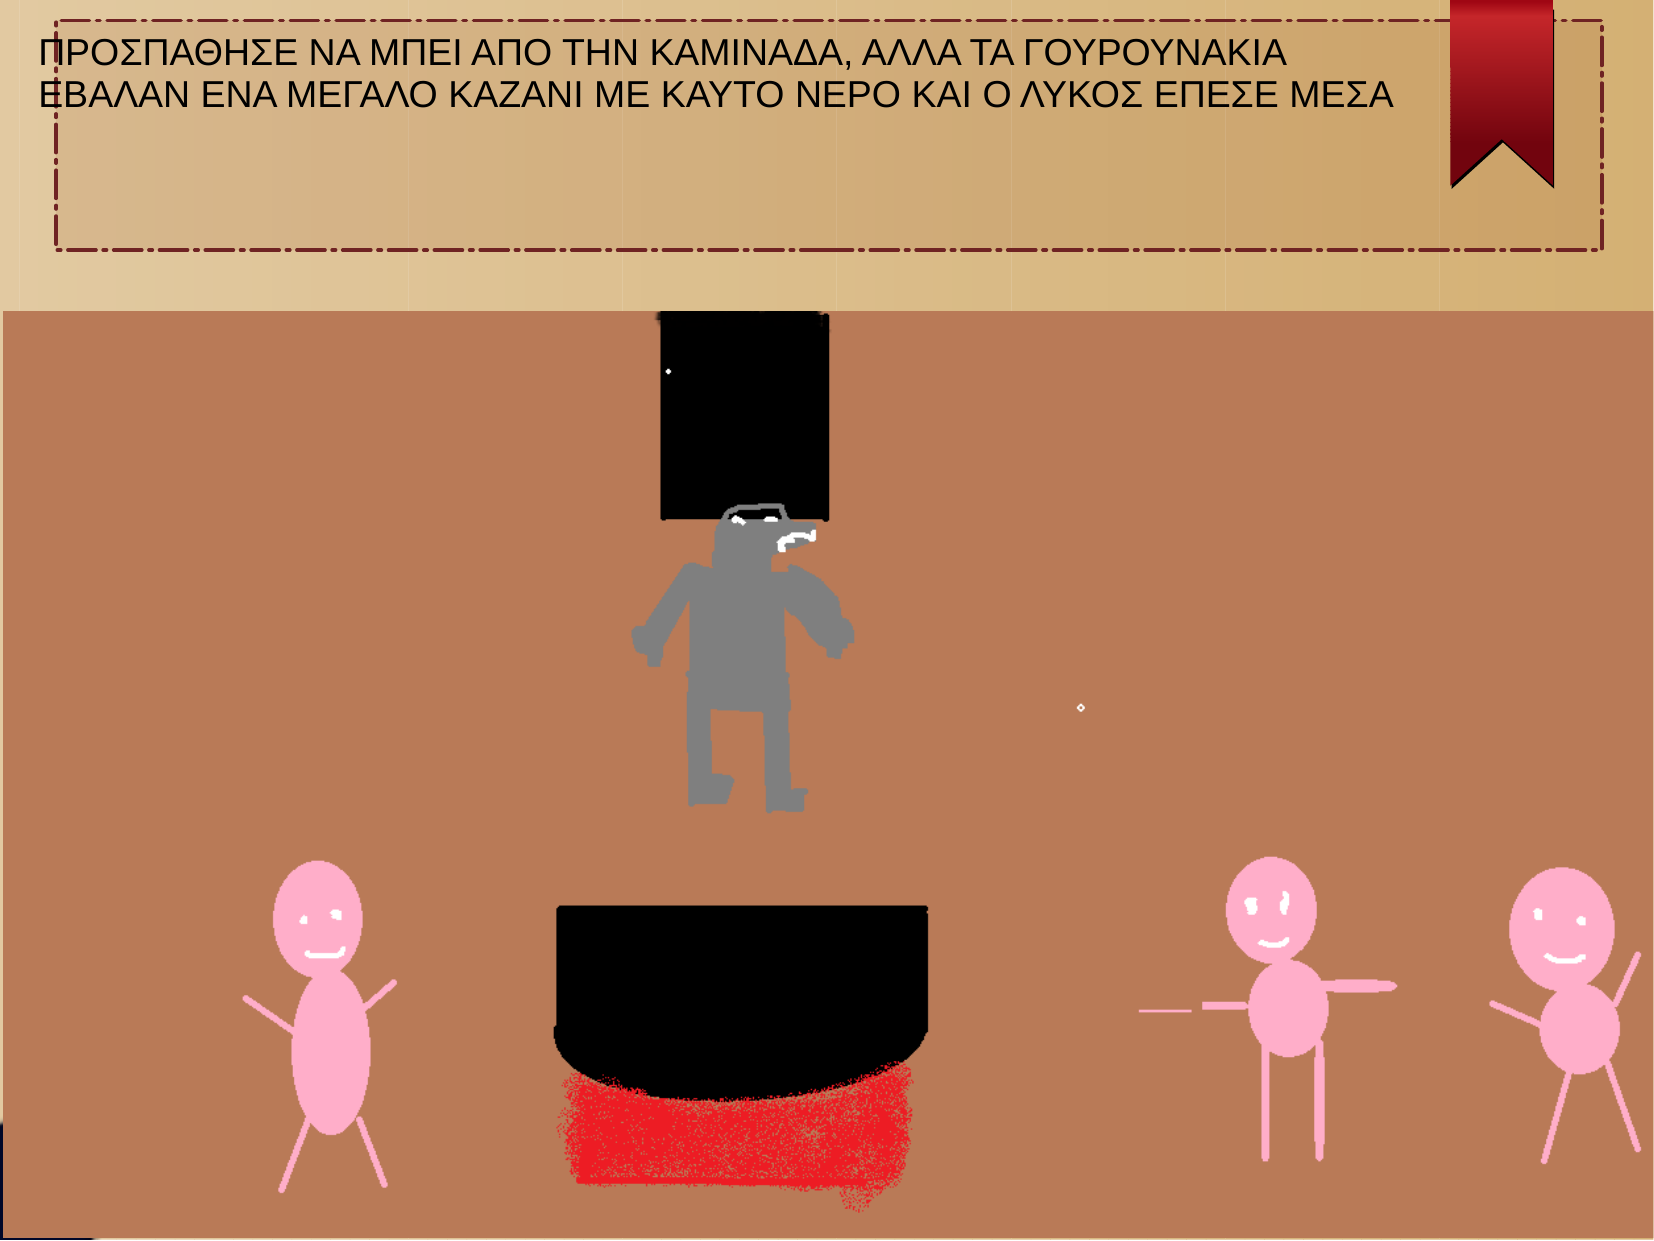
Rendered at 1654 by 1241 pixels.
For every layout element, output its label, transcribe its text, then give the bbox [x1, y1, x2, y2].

text_box ΠΡΟΣΠΑΘΗΣΕ ΝΑ ΜΠΕΙ ΑΠΟ ΤΗΝ ΚΑΜΙΝΑΔΑ, ΑΛΛΑ ΤΑ ΓΟΥΡΟΥΝΑΚΙΑ ΕΒΑΛΑΝ ΕΝΑ ΜΕΓΑΛΟ ΚΑΖΑΝΙ ΜΕ ΚΑΥΤΟ ΝΕΡΟ ΚΑΙ Ο ΛΥΚΟΣ ΕΠΕΣΕ ΜΕΣΑ [23, 23, 1441, 123]
picture [3, 311, 1654, 1238]
